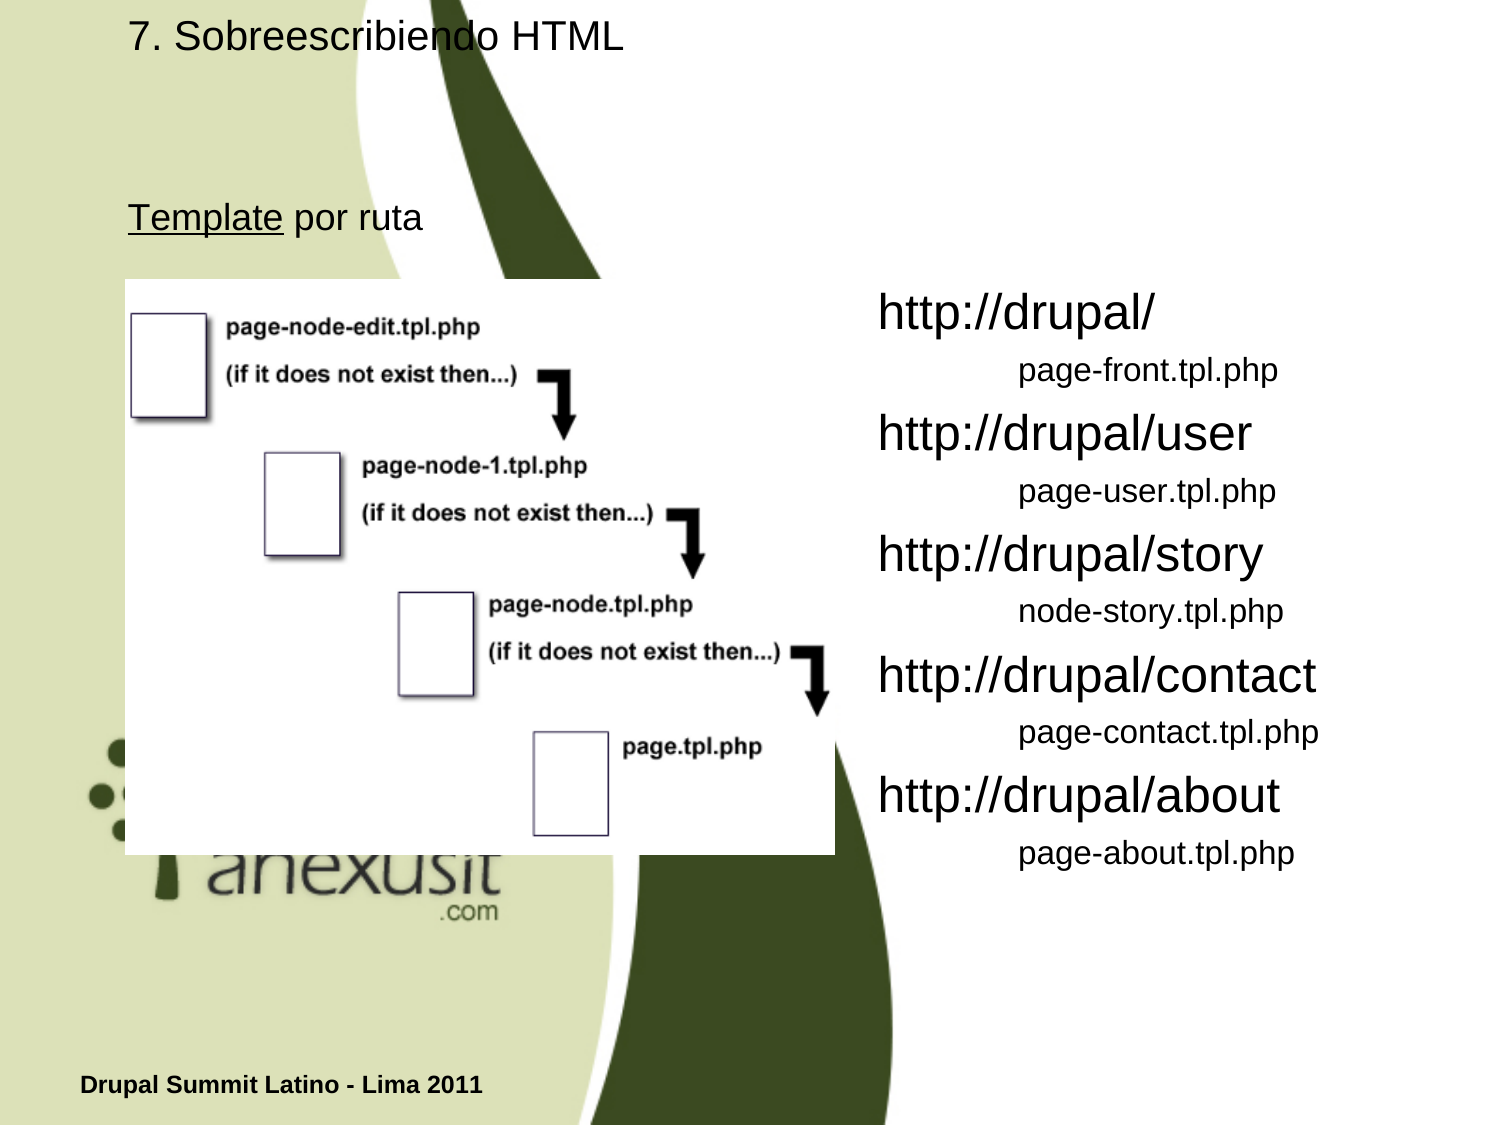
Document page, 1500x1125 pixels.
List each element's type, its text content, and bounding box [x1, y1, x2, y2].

picture [0, 0, 1500, 1125]
text_box 7. Sobreescribiendo HTML [101, 0, 828, 119]
text_box Drupal Summit Latino - Lima 2011 [65, 1060, 1066, 1106]
text_box http://drupal/ page-front.tpl.php http://drupal/user page-user.tpl.php http://drupal/story node-story.tpl.php http://drupal/contact page-contact.tpl.php http://drupal/about page-about.tpl.php [862, 272, 1413, 927]
text_box Template por ruta [112, 185, 738, 261]
